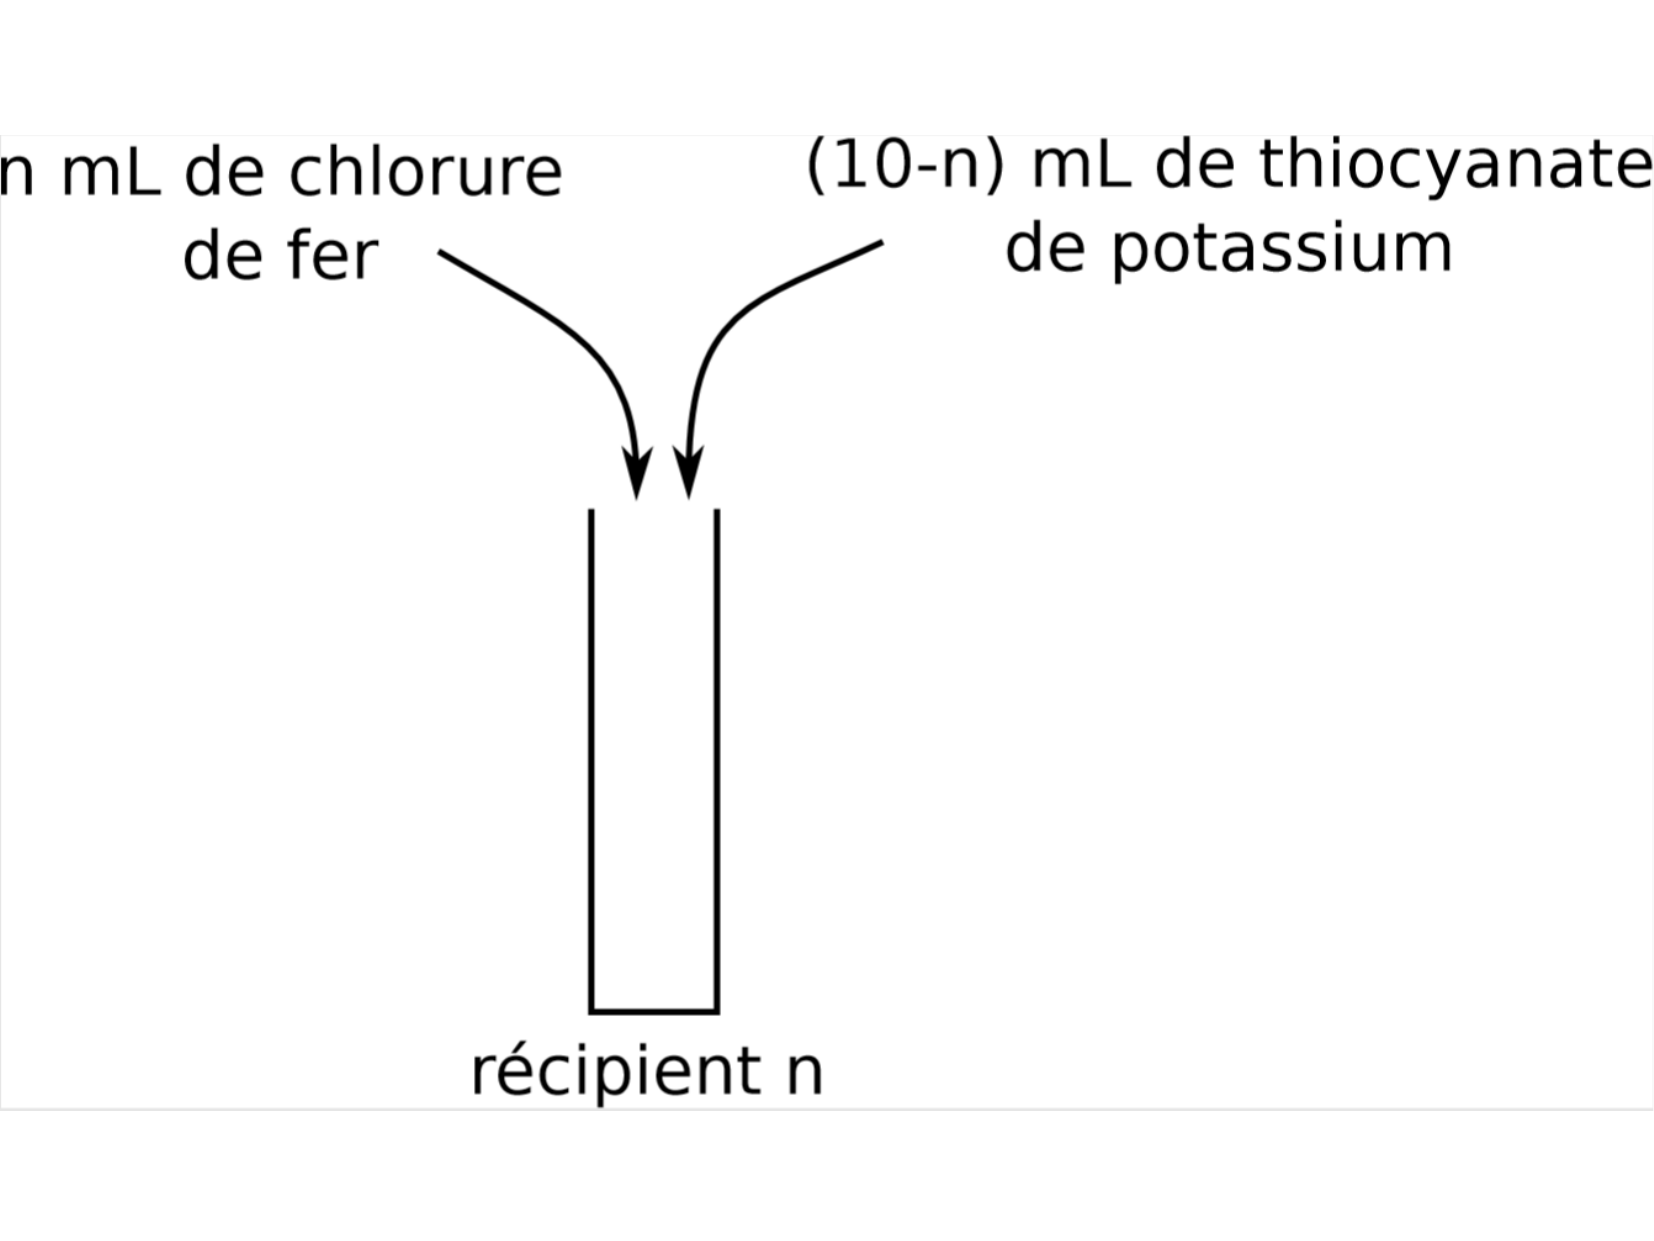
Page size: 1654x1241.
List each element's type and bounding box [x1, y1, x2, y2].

picture [0, 135, 1654, 1111]
